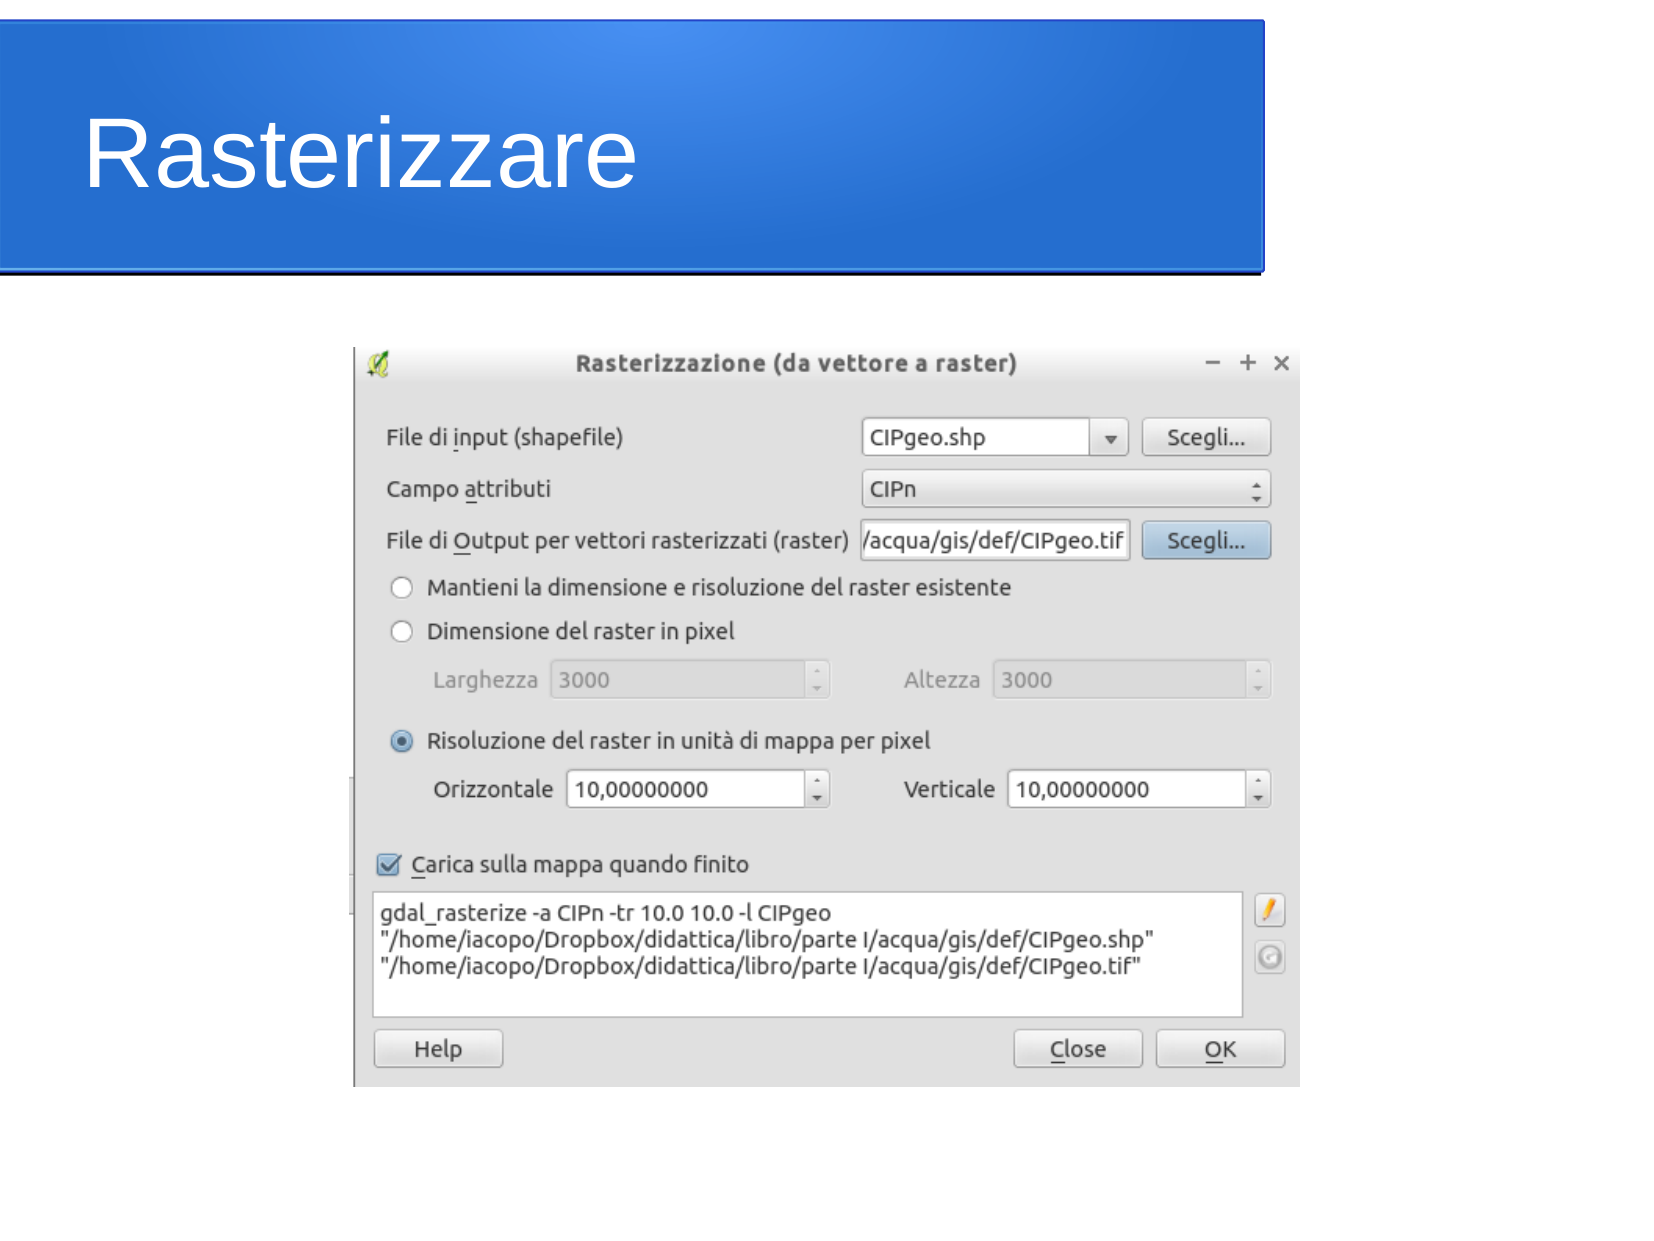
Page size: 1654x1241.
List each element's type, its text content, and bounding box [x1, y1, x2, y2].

title Rasterizzare [82, 49, 1250, 257]
picture [349, 347, 1300, 1087]
